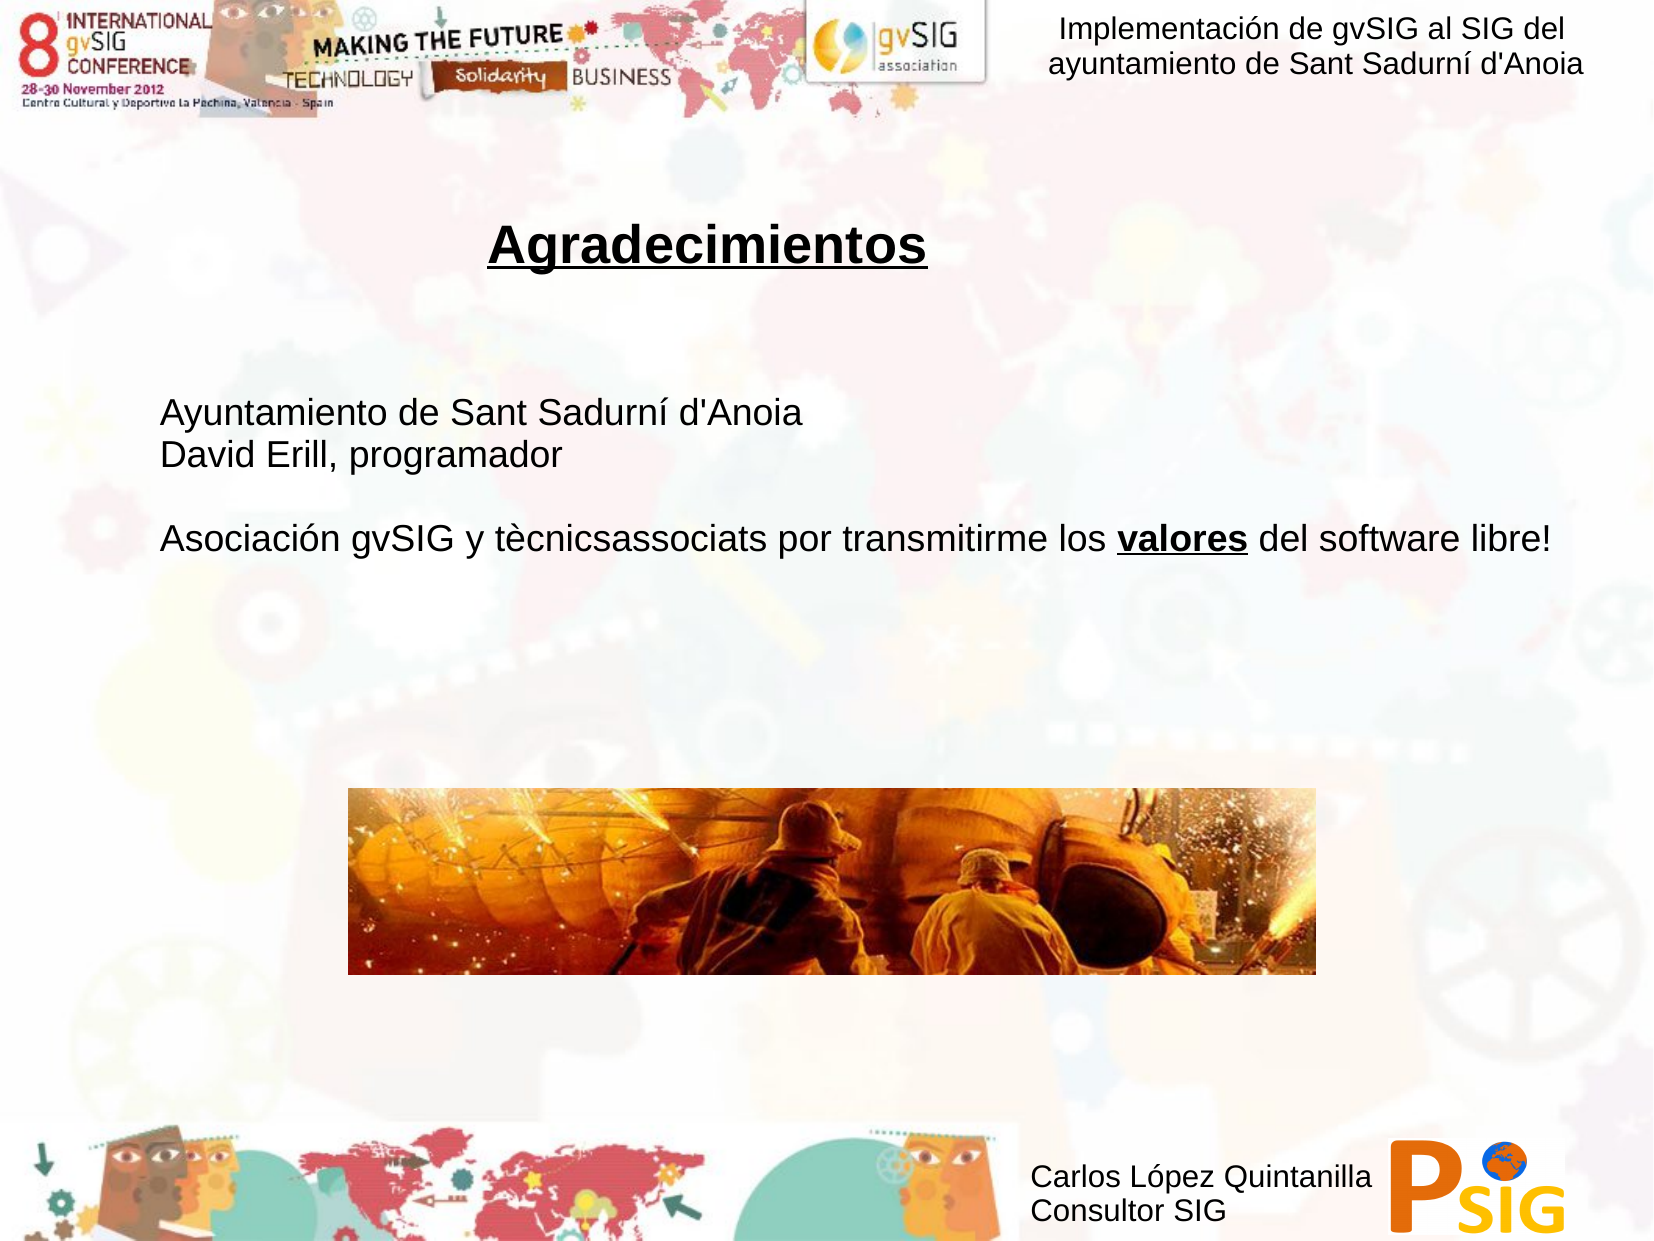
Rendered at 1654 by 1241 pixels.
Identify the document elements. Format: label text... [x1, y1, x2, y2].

text_box Ayuntamiento de Sant Sadurní d'Anoia David Erill, programador Asociación gvSIG y tècnicsassociats por transmitirme los valores del software libre! [145, 383, 1575, 611]
text_box Agradecimientos [472, 206, 943, 284]
picture [0, 0, 1654, 1241]
